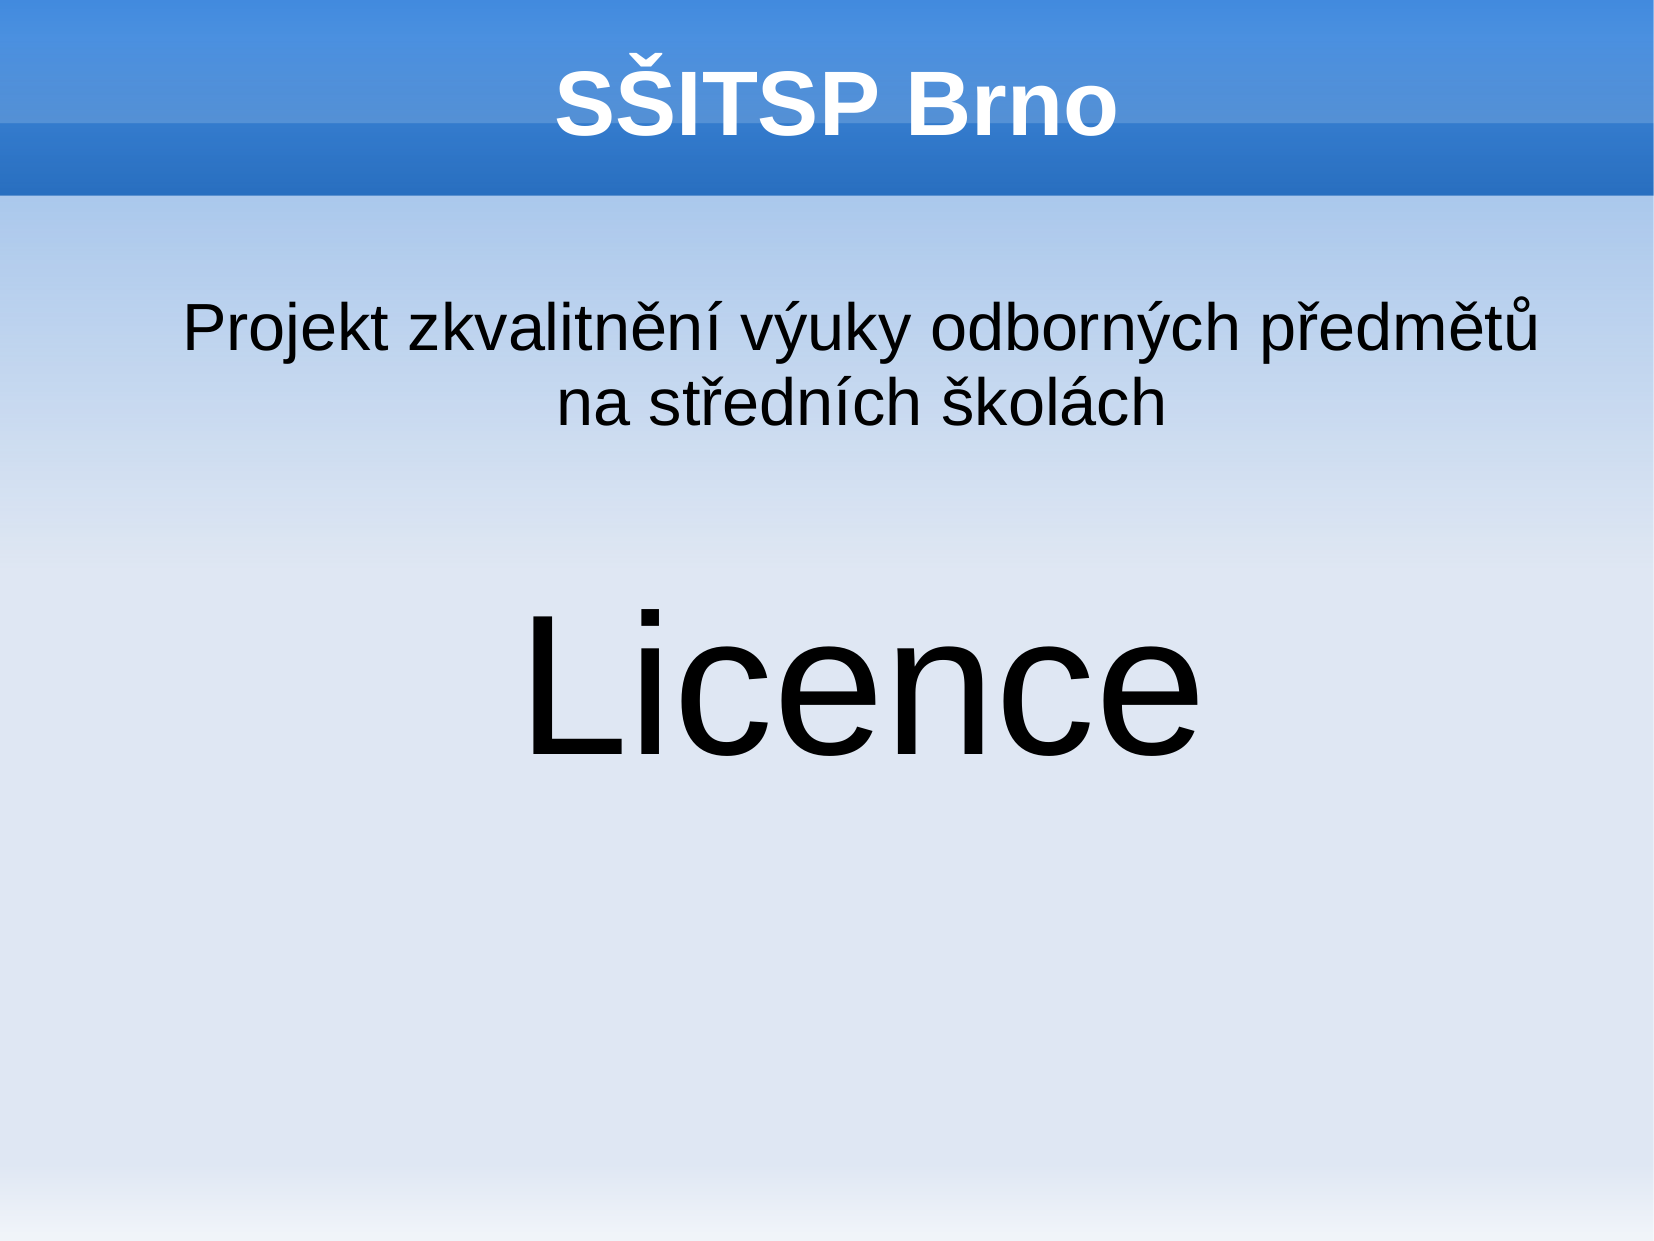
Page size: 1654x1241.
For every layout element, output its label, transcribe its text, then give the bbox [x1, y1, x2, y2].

text_box [82, 290, 1571, 1109]
picture [0, 0, 1654, 1241]
title SŠITSP Brno [76, 0, 1565, 208]
